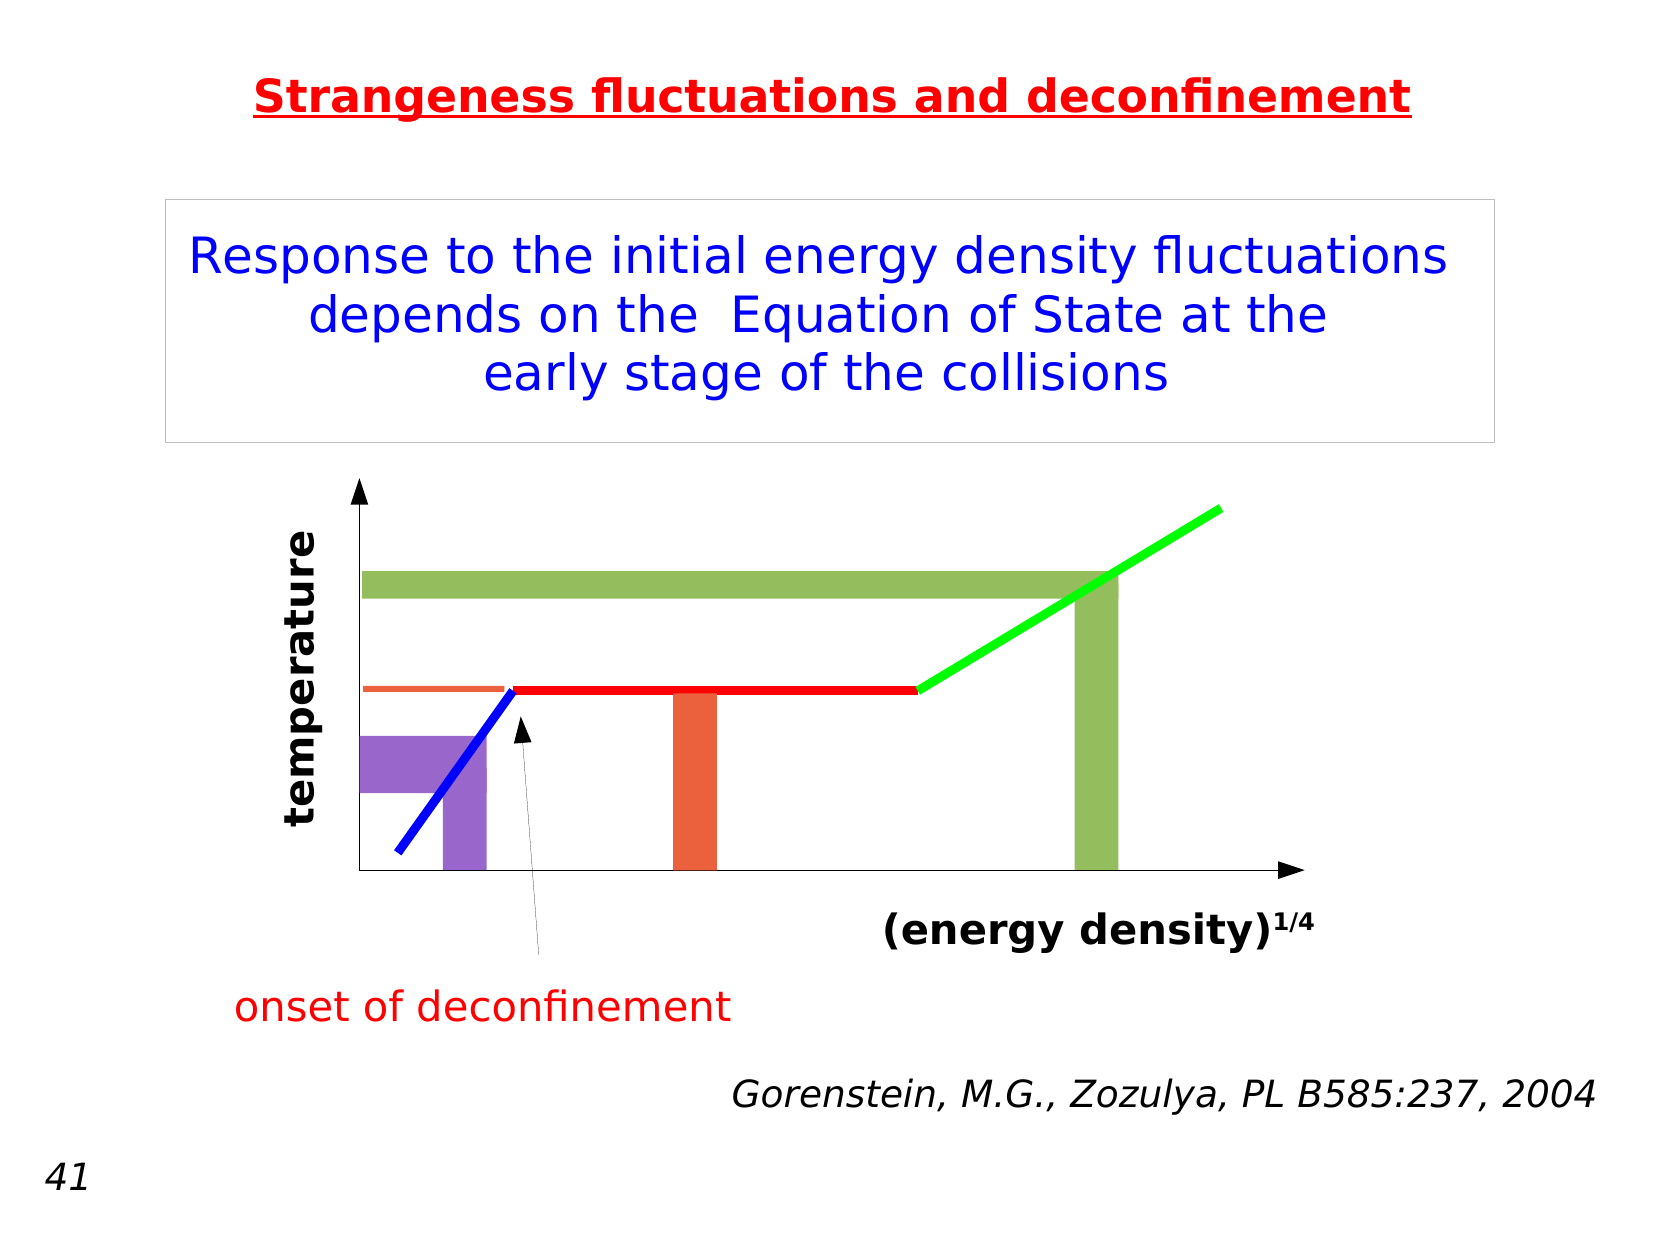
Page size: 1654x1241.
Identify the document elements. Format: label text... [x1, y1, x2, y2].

text_box onset of deconfinement [233, 982, 759, 1032]
text_box Response to the initial energy density fluctuations depends on the Equation of State at the early stage of the collisions [188, 227, 1473, 403]
text_box [1074, 576, 1119, 870]
text_box temperature [274, 529, 334, 843]
text_box [359, 735, 475, 794]
text_box [363, 685, 505, 692]
text_box [362, 571, 1106, 599]
text_box [673, 693, 717, 871]
text_box [442, 737, 487, 870]
text_box (energy density)1/4 [881, 905, 1317, 956]
text_box Gorenstein, M.G., Zozulya, PL B585:237, 2004 [731, 1072, 1599, 1117]
text_box Strangeness fluctuations and deconfinement [252, 69, 1414, 124]
